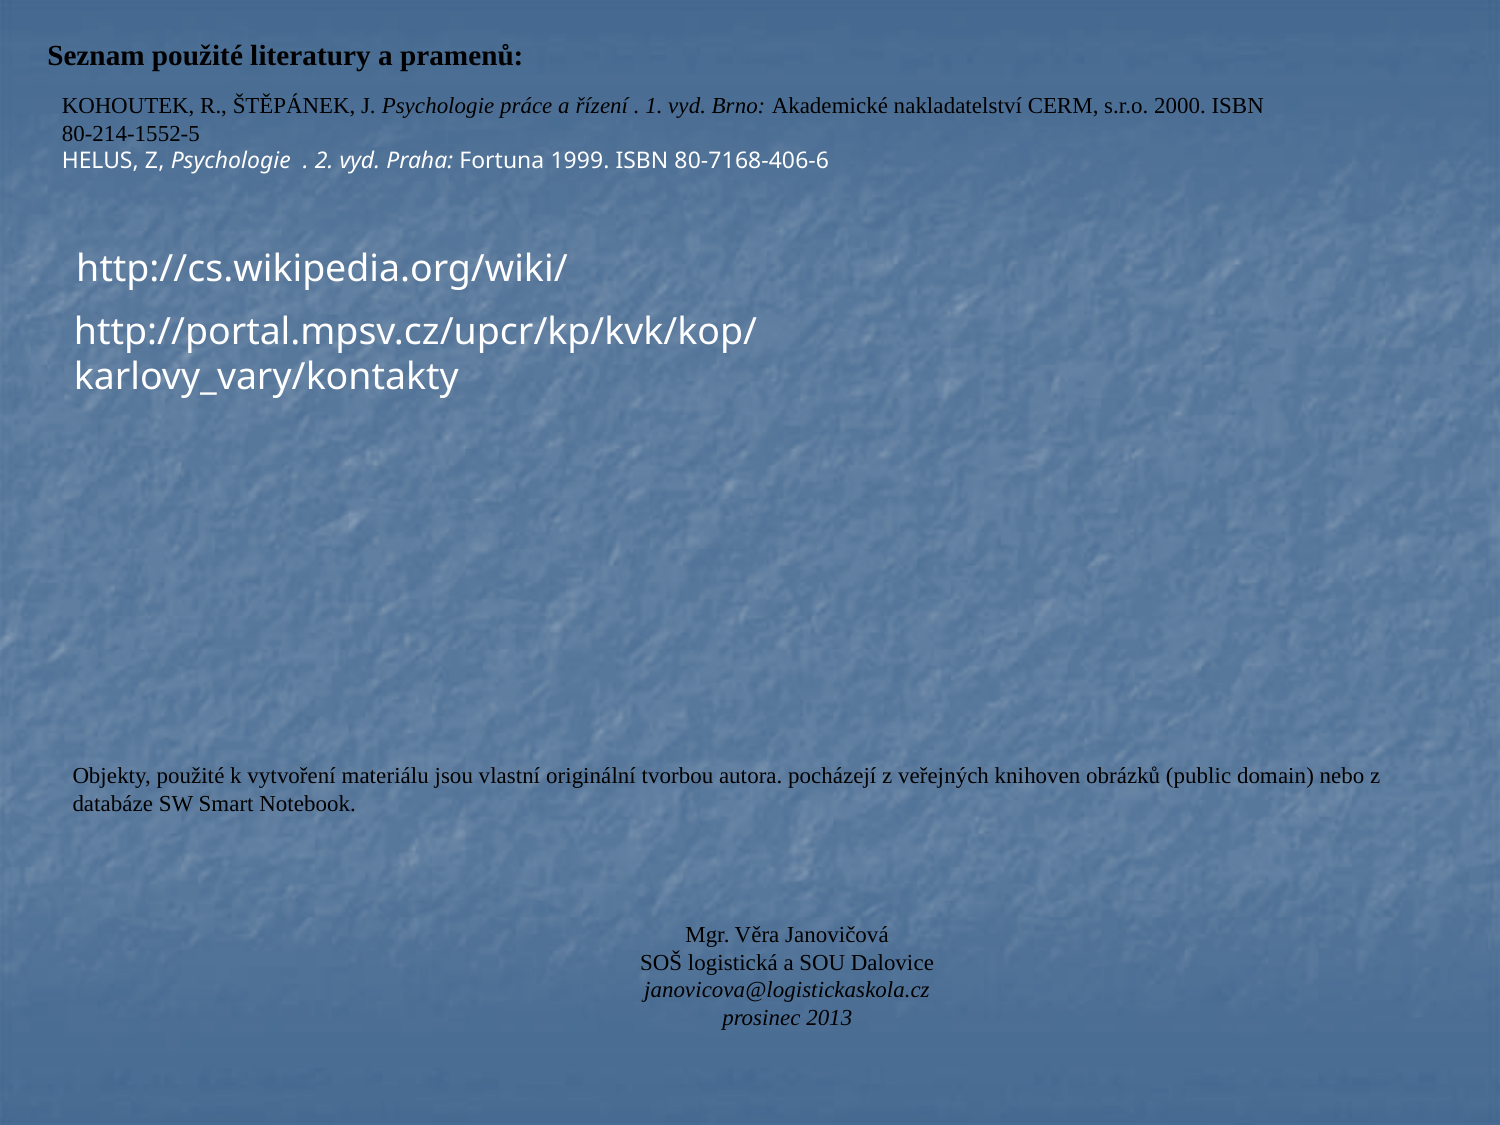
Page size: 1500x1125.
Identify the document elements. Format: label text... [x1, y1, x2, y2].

text_box KOHOUTEK, R., ŠTĚPÁNEK, J. Psychologie práce a řízení . 1. vyd. Brno: Akademické nakladatelství CERM, s.r.o. 2000. ISBN 80-214-1552-5 HELUS, Z, Psychologie . 2. vyd. Praha: Fortuna 1999. ISBN 80-7168-406-6 [48, 84, 1310, 237]
text_box http://cs.wikipedia.org/wiki/ [61, 236, 811, 297]
text_box http://portal.mpsv.cz/upcr/kp/kvk/kop/karlovy_vary/kontakty [59, 300, 809, 405]
text_box Mgr. Věra Janovičová SOŠ logistická a SOU Dalovice janovicova@logistickaskola.cz prosinec 2013 [494, 913, 1080, 1039]
text_box Seznam použité literatury a pramenů: [33, 29, 762, 79]
text_box Objekty, použité k vytvoření materiálu jsou vlastní originální tvorbou autora. pocházejí z veřejných knihoven obrázků (public domain) nebo z databáze SW Smart Notebook. [58, 753, 1442, 823]
